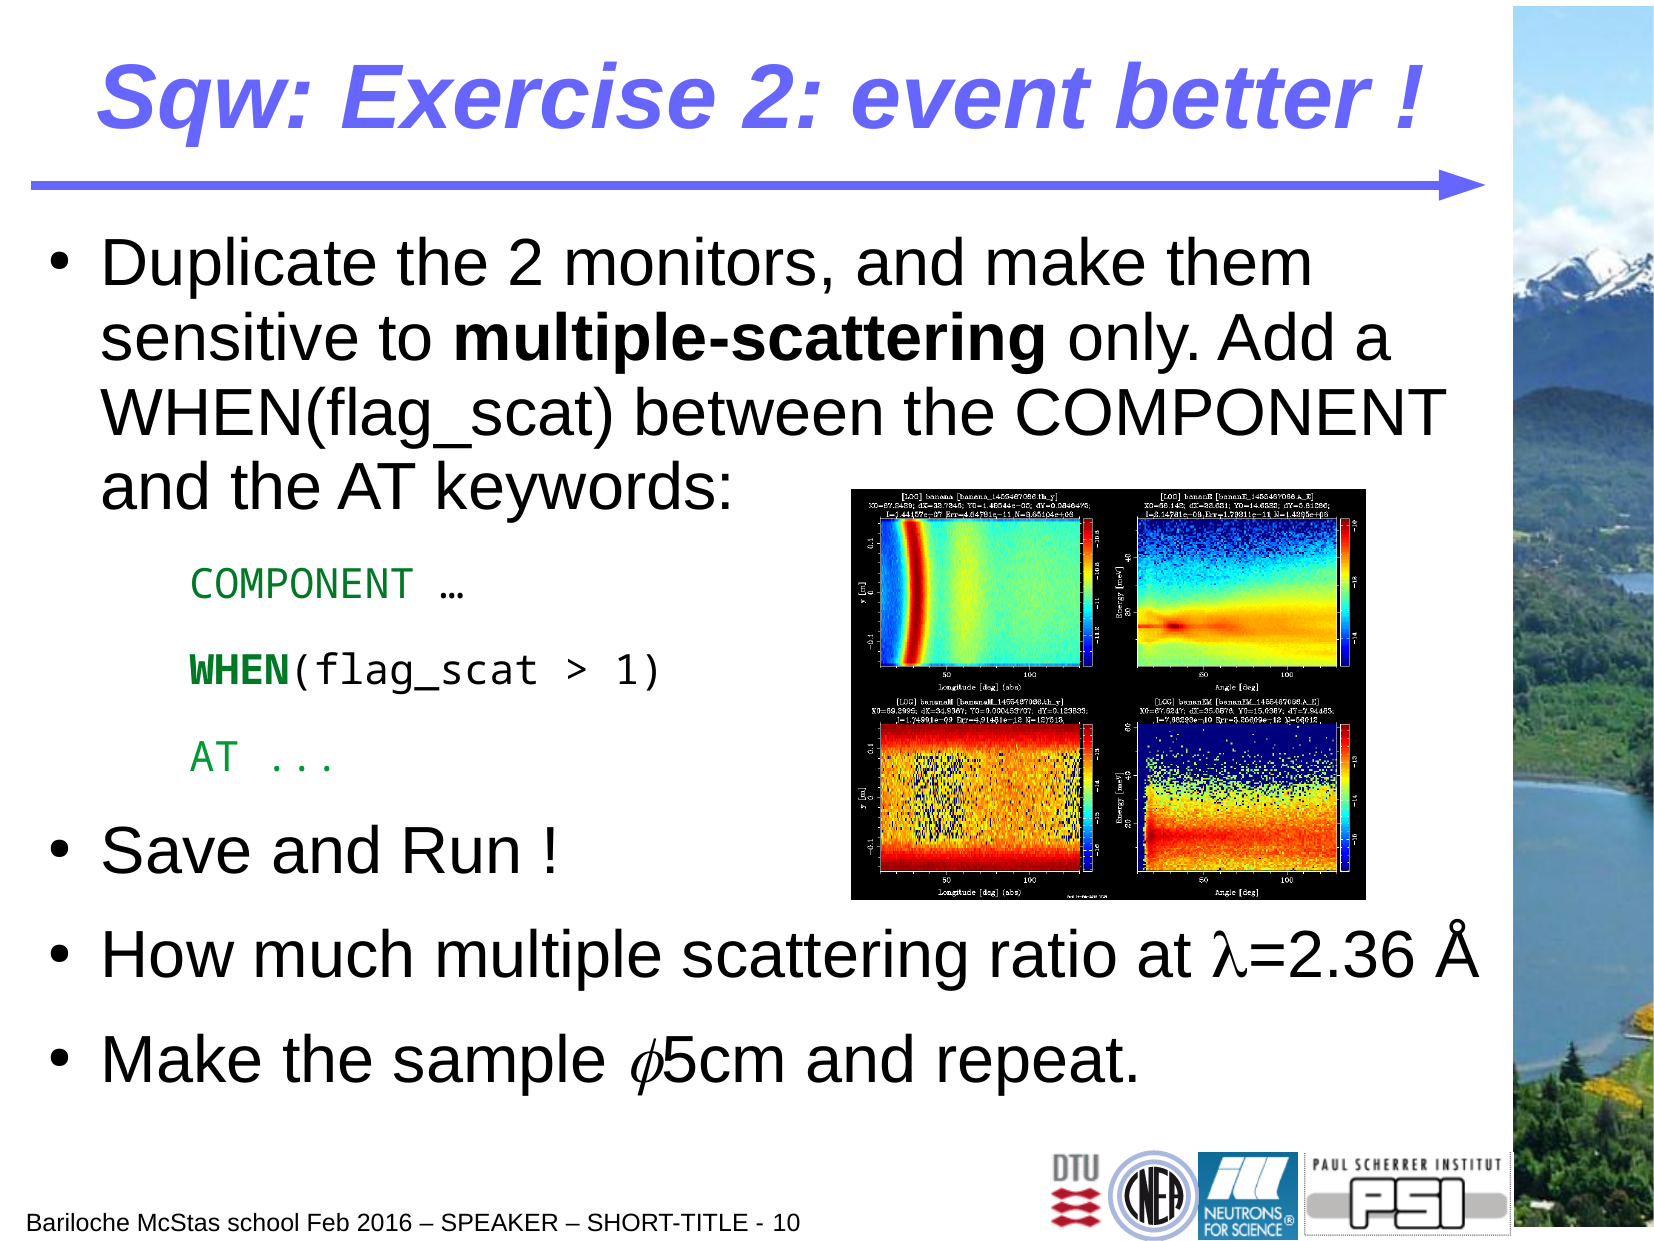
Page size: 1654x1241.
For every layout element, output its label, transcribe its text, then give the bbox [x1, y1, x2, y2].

picture [851, 489, 1366, 901]
picture [1050, 1152, 1103, 1230]
picture [1108, 6, 1654, 1241]
title Sqw: Exercise 2: event better ! [17, 31, 1506, 163]
list Duplicate the 2 monitors, and make them sensitive to multiple-scattering only. Add a WHEN(flag_scat) between the COMPONENT and the AT keywords: COMPONENT … WHEN(flag_scat > 1) AT ... Save and Run ! How much multiple scattering ratio at l=2.36 Å Make the sample f5cm and repeat. [30, 225, 1501, 1141]
